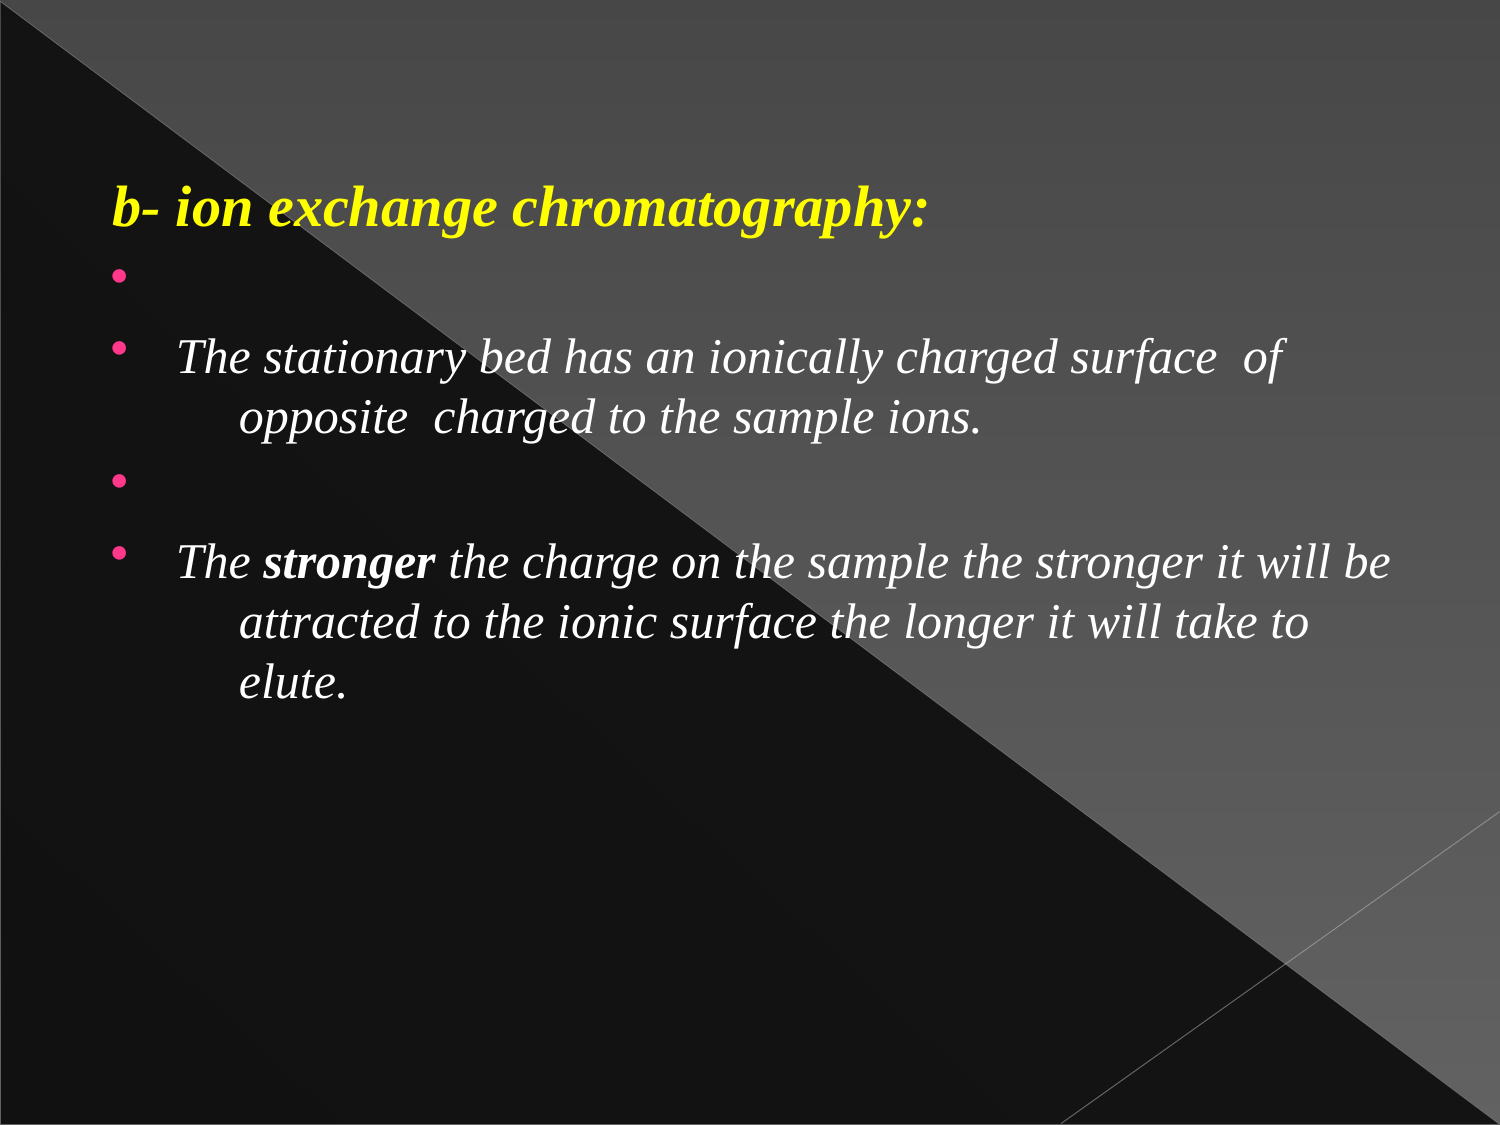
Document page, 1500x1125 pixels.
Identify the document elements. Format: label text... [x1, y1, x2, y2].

list b- ion exchange chromatography: The stationary bed has an ionically charged surface of opposite charged to the sample ions. The stronger the charge on the sample the stronger it will be attracted to the ionic surface the longer it will take to elute. [76, 160, 1427, 911]
